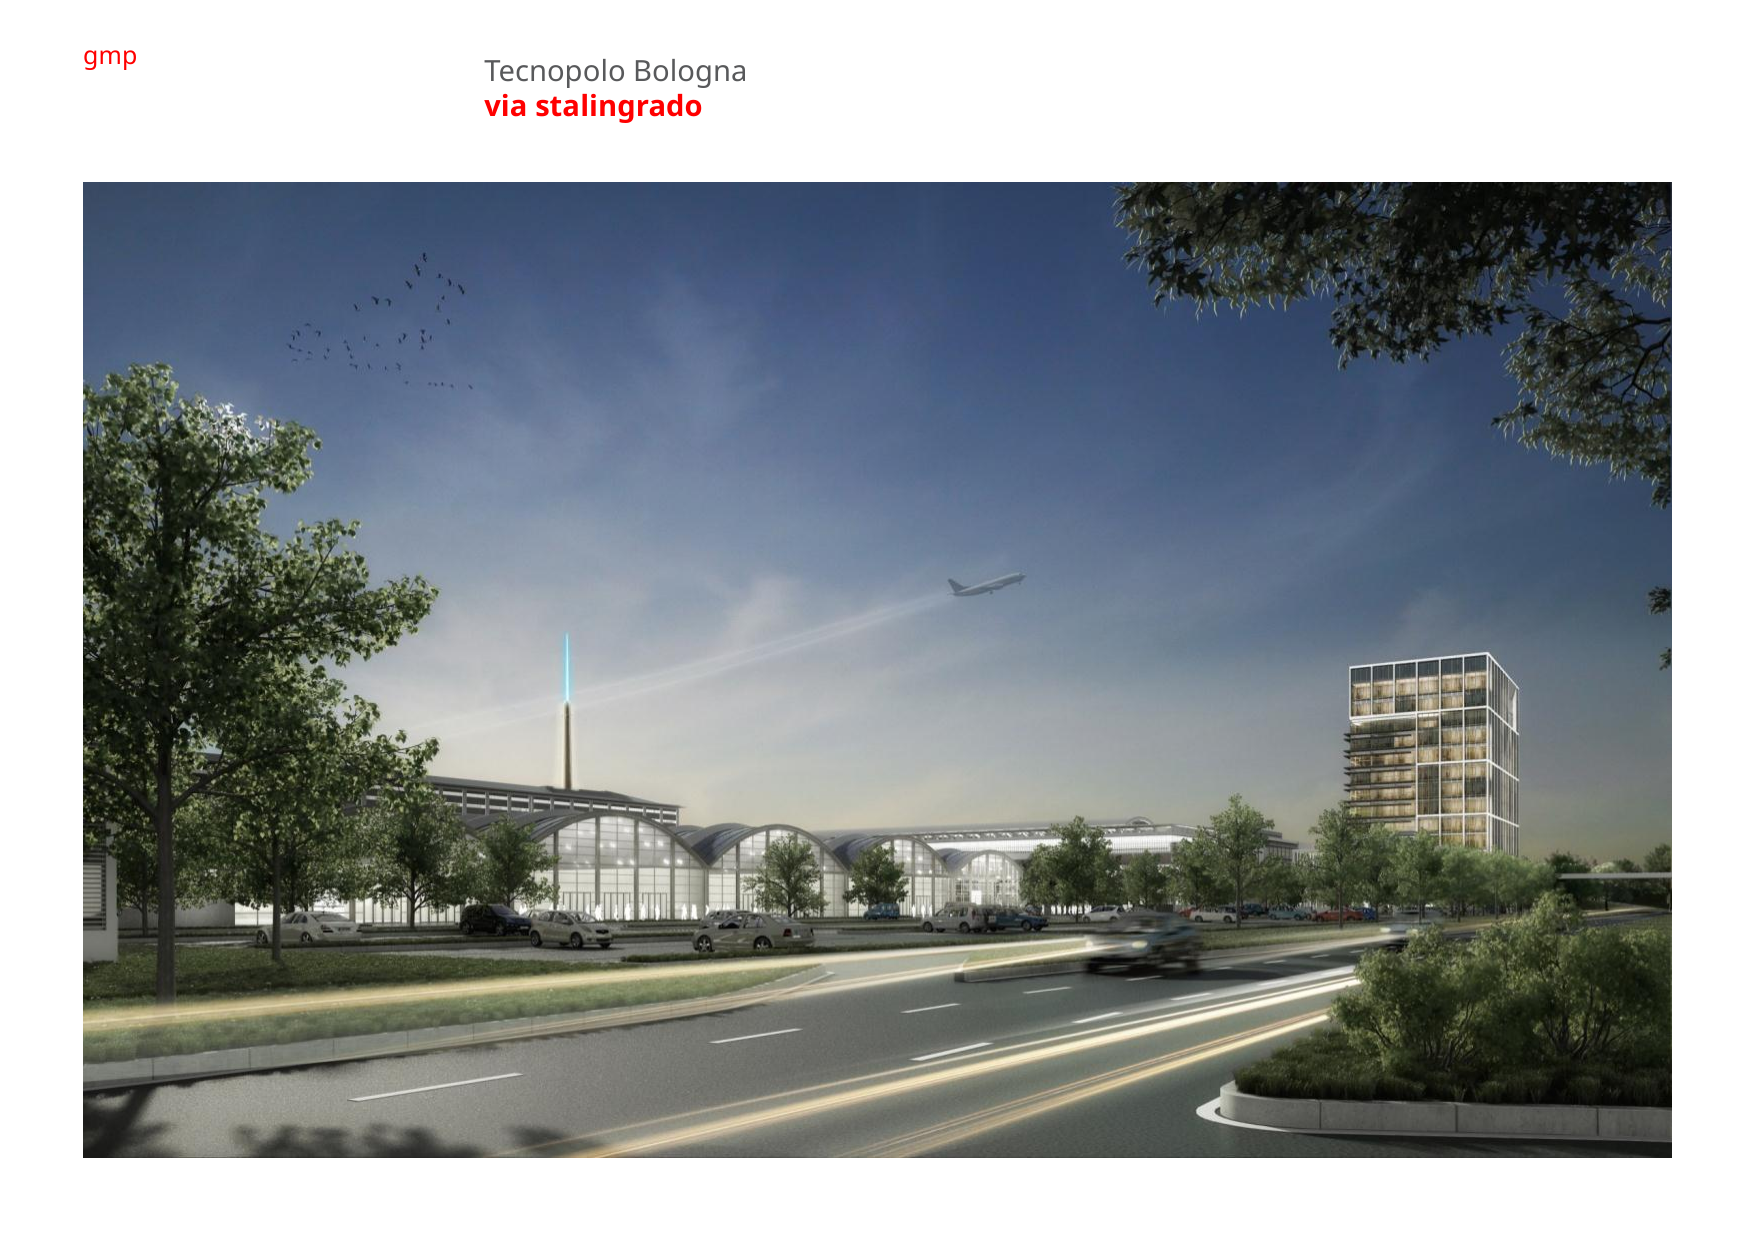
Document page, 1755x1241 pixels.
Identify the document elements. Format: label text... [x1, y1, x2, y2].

list via stalingrado [484, 93, 1625, 146]
picture [83, 182, 1672, 1158]
